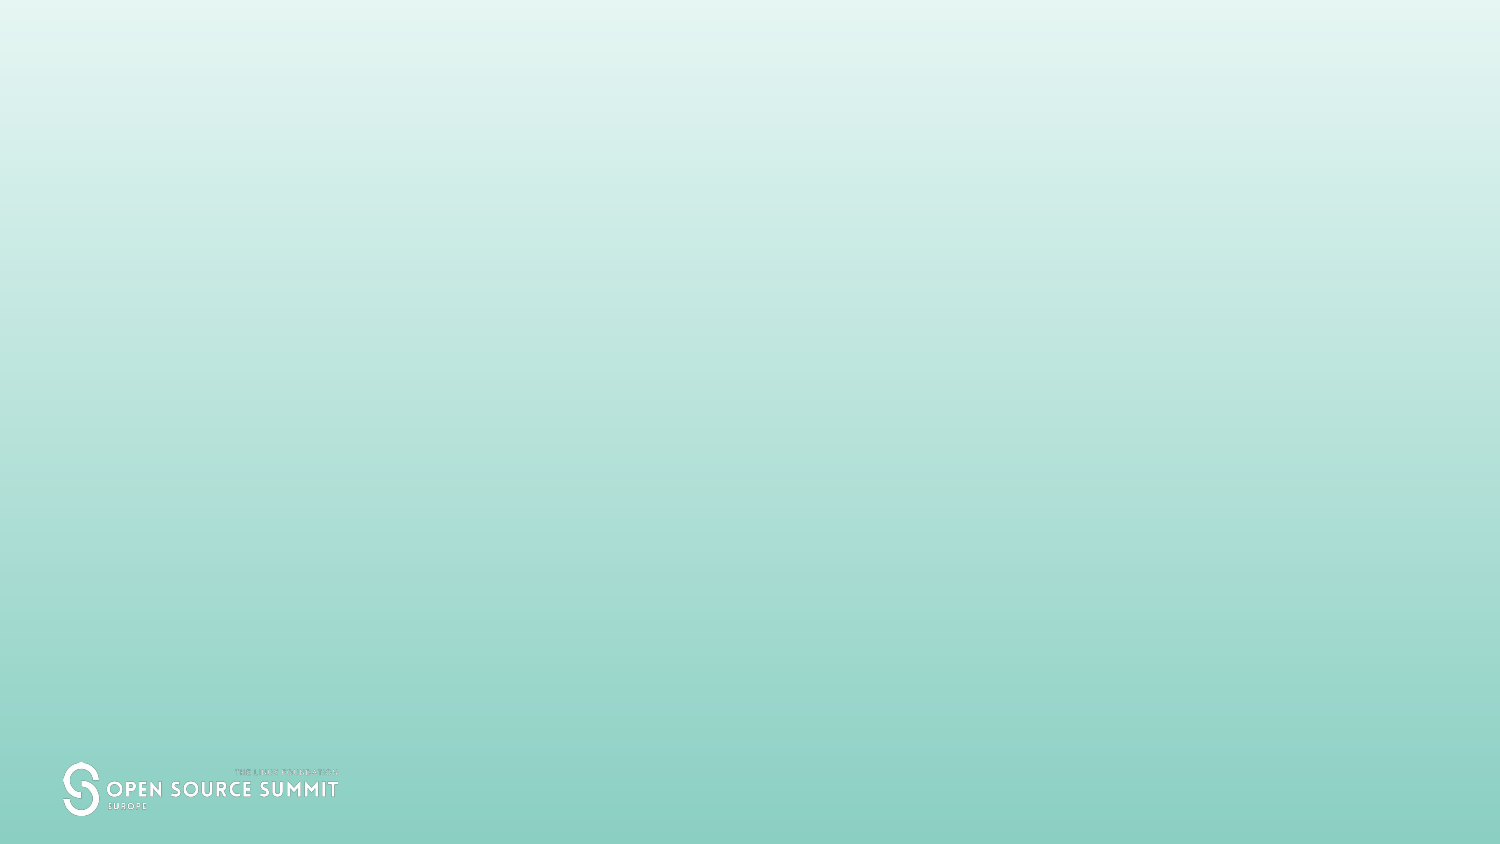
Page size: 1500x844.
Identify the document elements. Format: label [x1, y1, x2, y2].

picture [63, 762, 338, 816]
